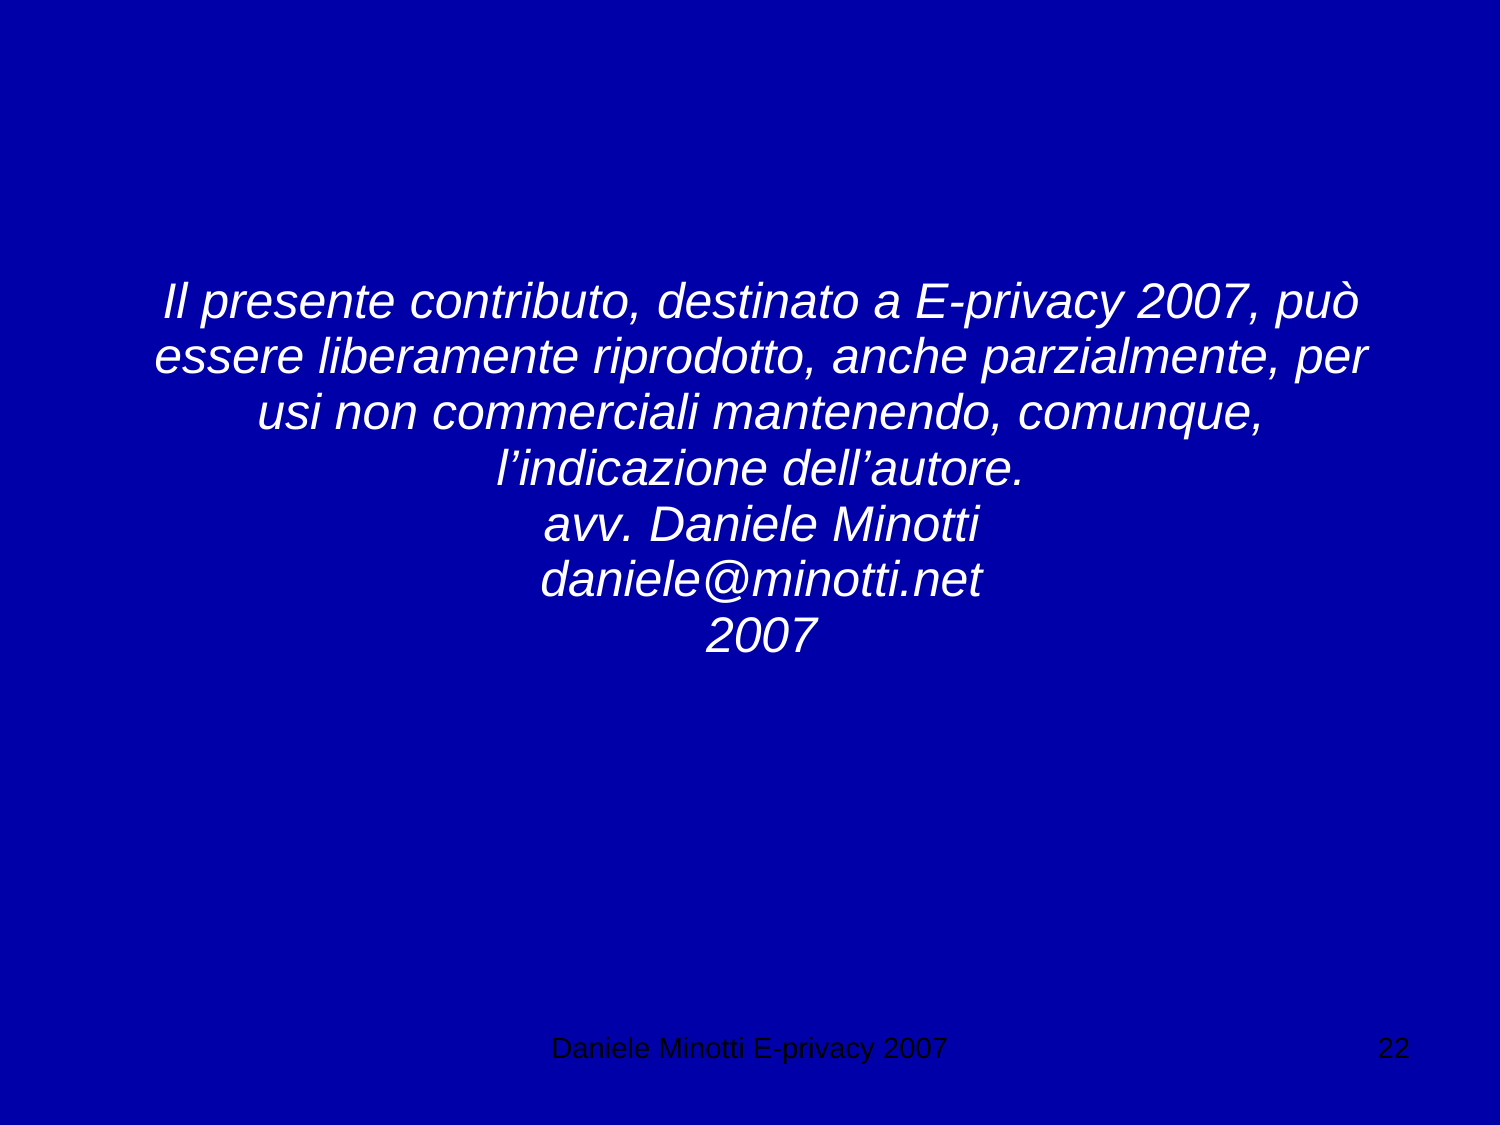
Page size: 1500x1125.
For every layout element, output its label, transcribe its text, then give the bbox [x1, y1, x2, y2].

title Il presente contributo, destinato a E-privacy 2007, può essere liberamente riprodotto, anche parzialmente, per usi non commerciali mantenendo, comunque, l’indicazione dell’autore. avv. Daniele Minotti daniele@minotti.net 2007 [135, 148, 1388, 788]
